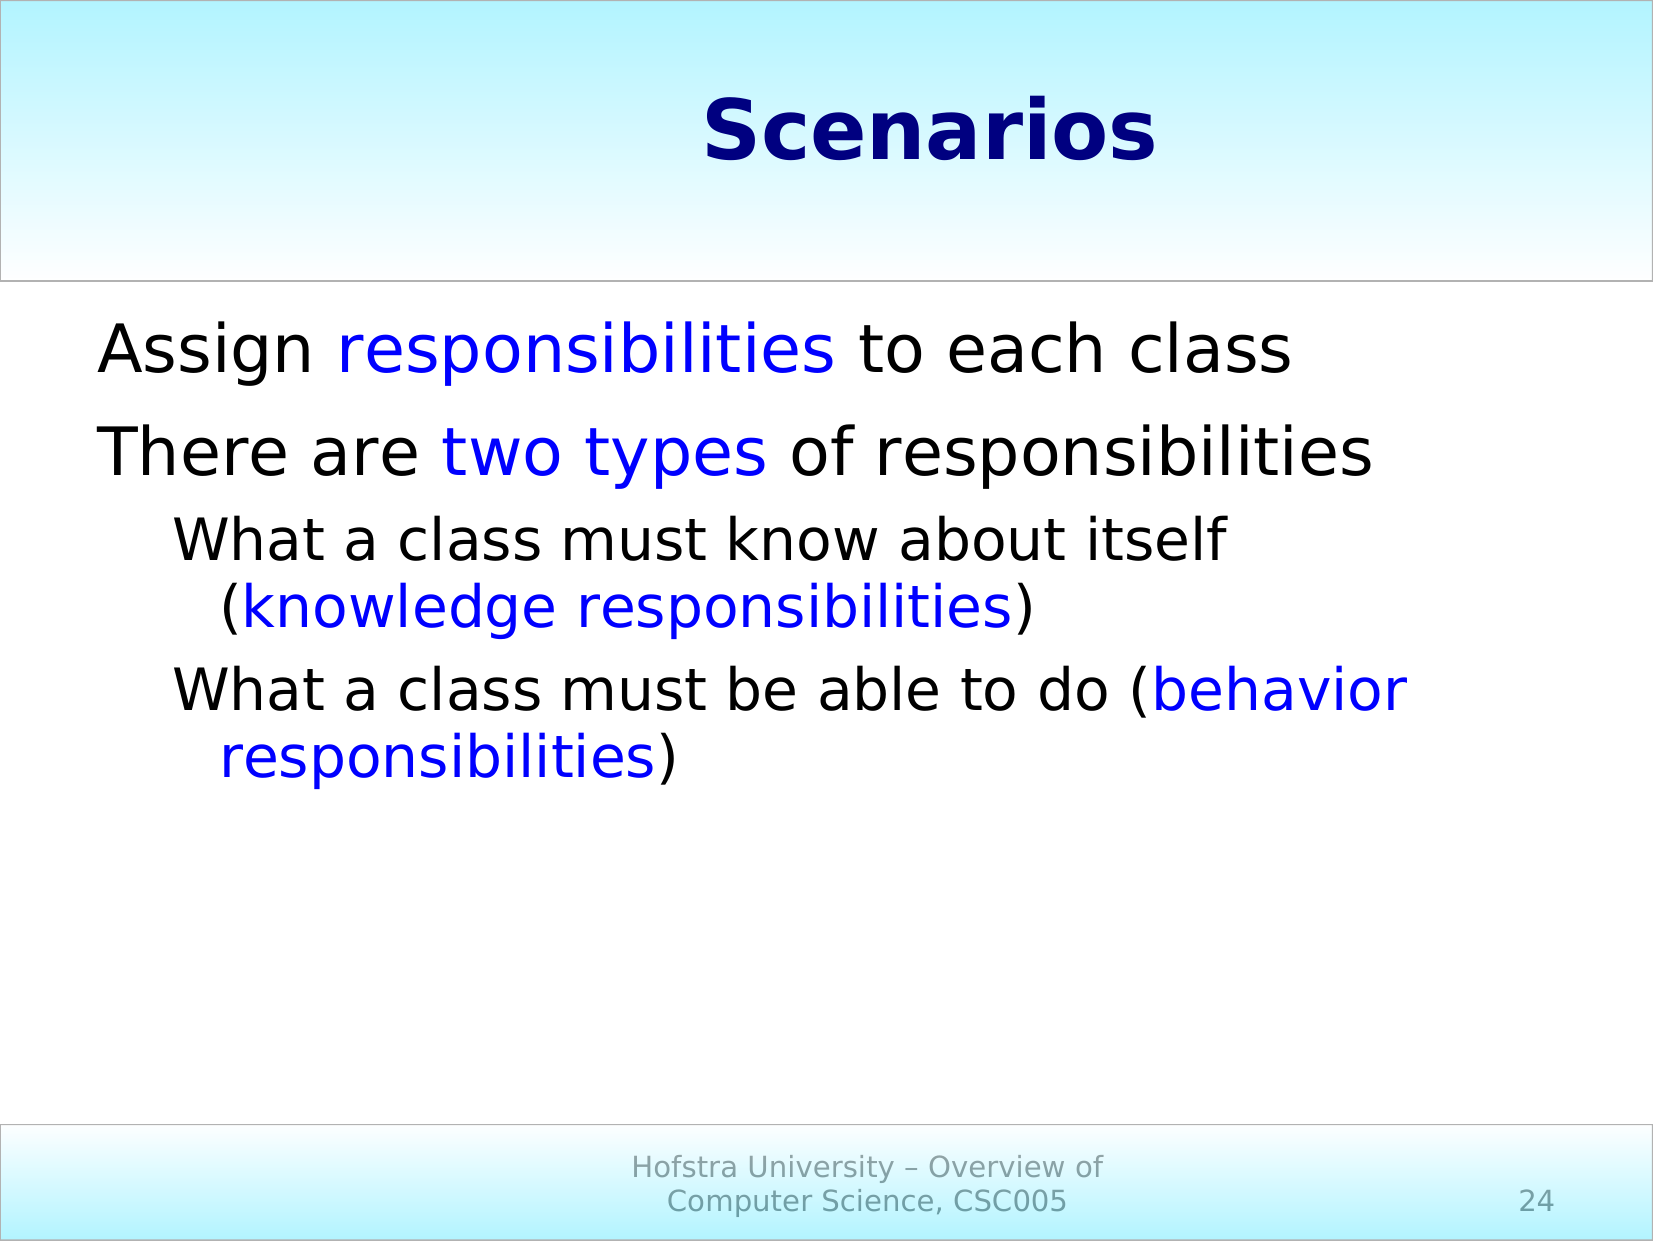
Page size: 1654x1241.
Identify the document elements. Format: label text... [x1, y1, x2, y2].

title Scenarios [247, 27, 1612, 235]
list Assign responsibilities to each class There are two types of responsibilities What a class must know about itself (knowledge responsibilities) What a class must be able to do (behavior responsibilities) [82, 303, 1571, 1131]
